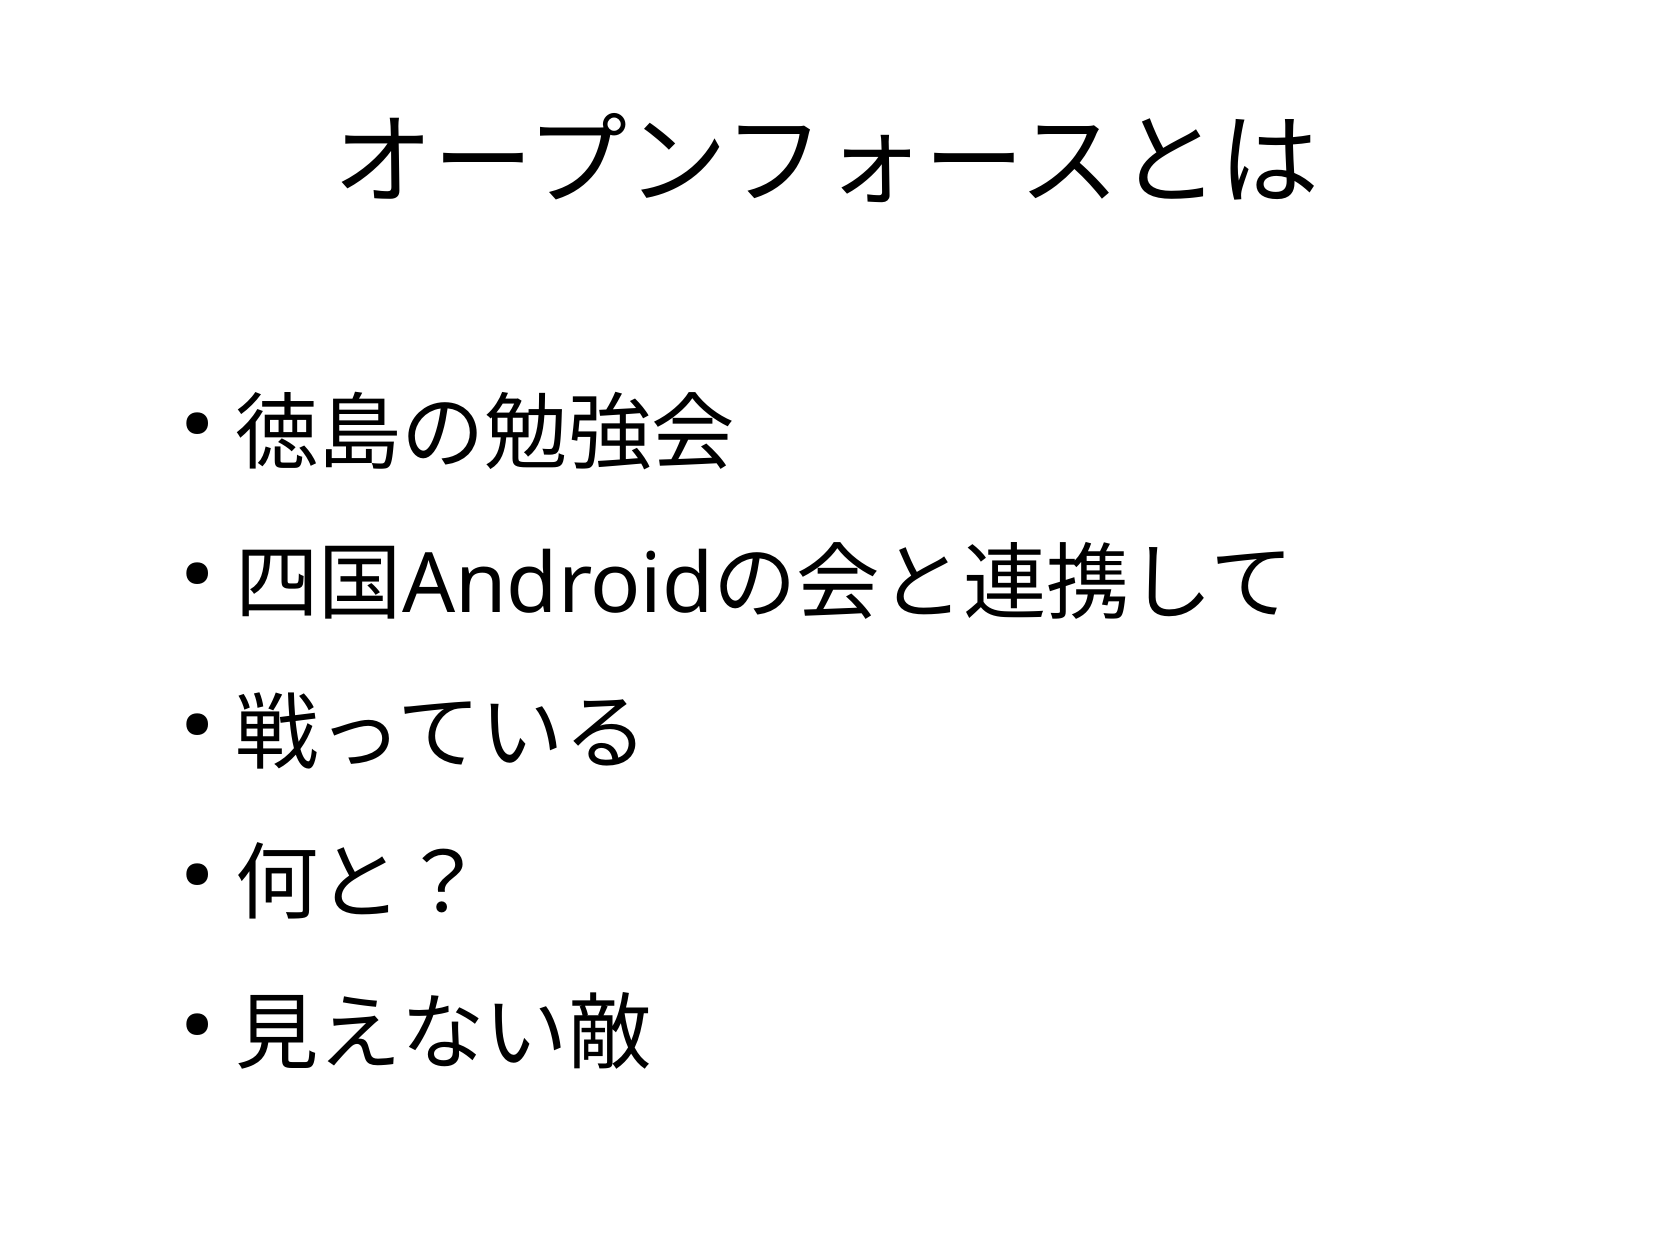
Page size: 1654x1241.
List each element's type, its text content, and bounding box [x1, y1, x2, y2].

list 徳島の勉強会 四国Androidの会と連携して 戦っている 何と？ 見えない敵 [164, 365, 1571, 1109]
title オープンフォースとは [82, 56, 1571, 250]
